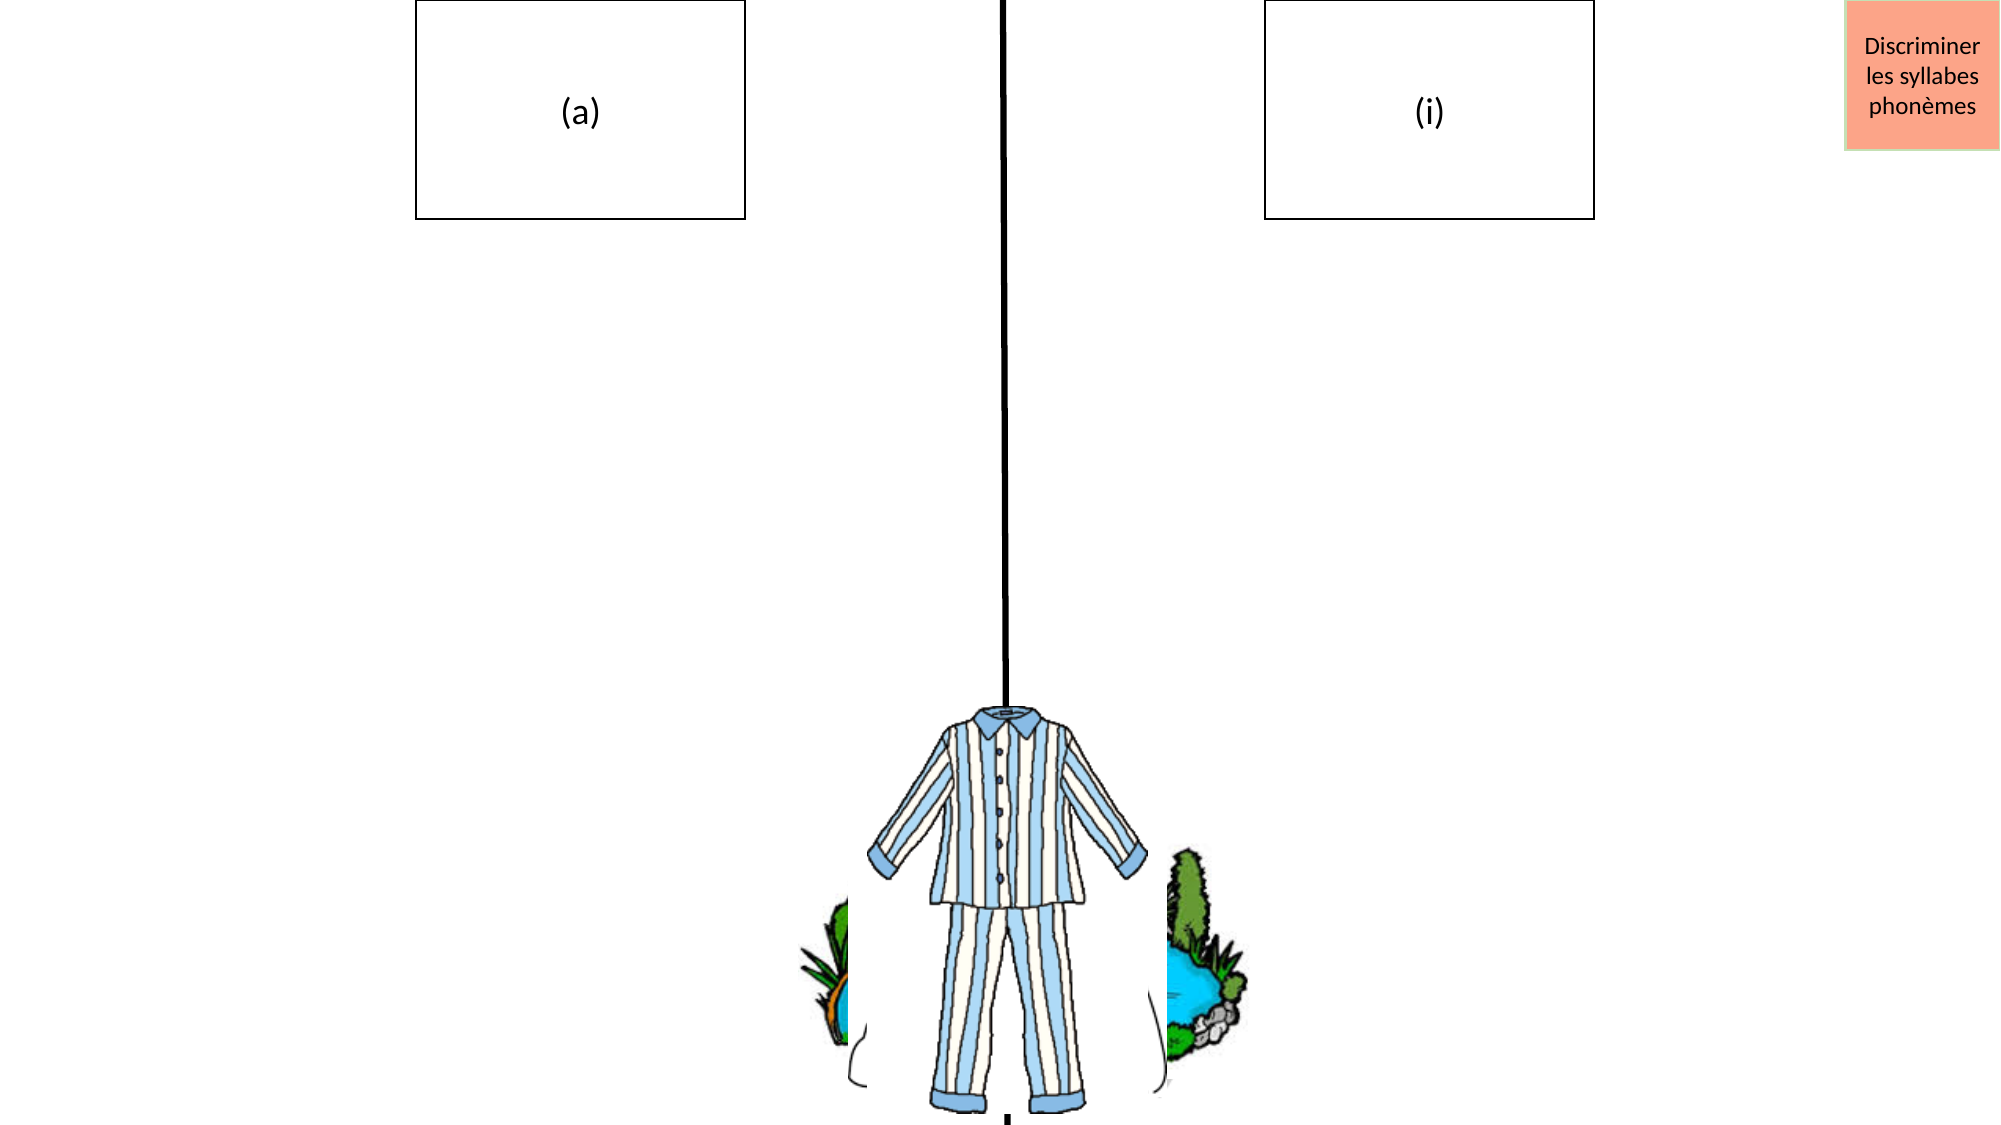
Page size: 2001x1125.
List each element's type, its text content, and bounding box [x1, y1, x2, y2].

text_box (a) [416, 0, 745, 219]
text_box Discriminer les syllabes phonèmes [1846, 0, 2000, 150]
text_box (i) [1265, 0, 1594, 219]
picture [798, 707, 1251, 1114]
